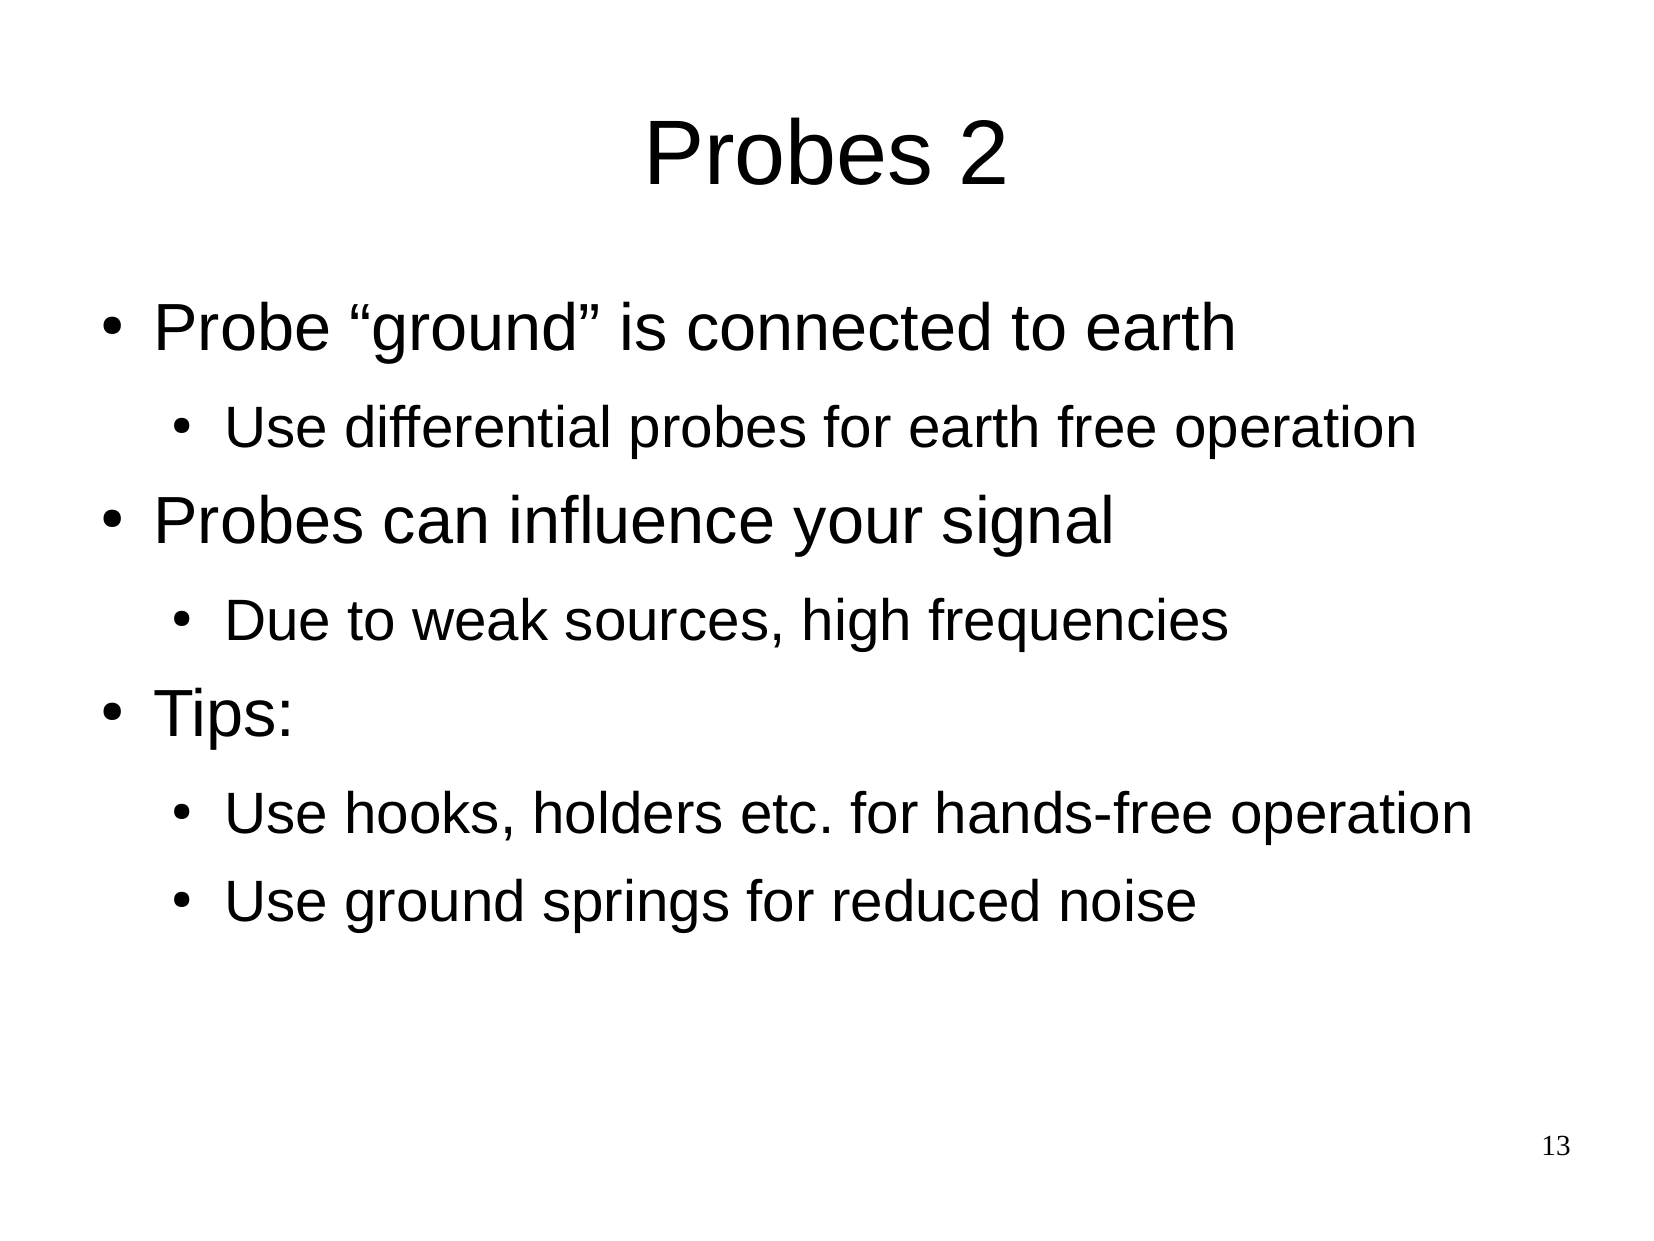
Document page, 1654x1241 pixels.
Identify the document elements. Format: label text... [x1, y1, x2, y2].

list Probe “ground” is connected to earth Use differential probes for earth free operation Probes can influence your signal Due to weak sources, high frequencies Tips: Use hooks, holders etc. for hands-free operation Use ground springs for reduced noise [82, 290, 1571, 1109]
title Probes 2 [82, 49, 1571, 257]
